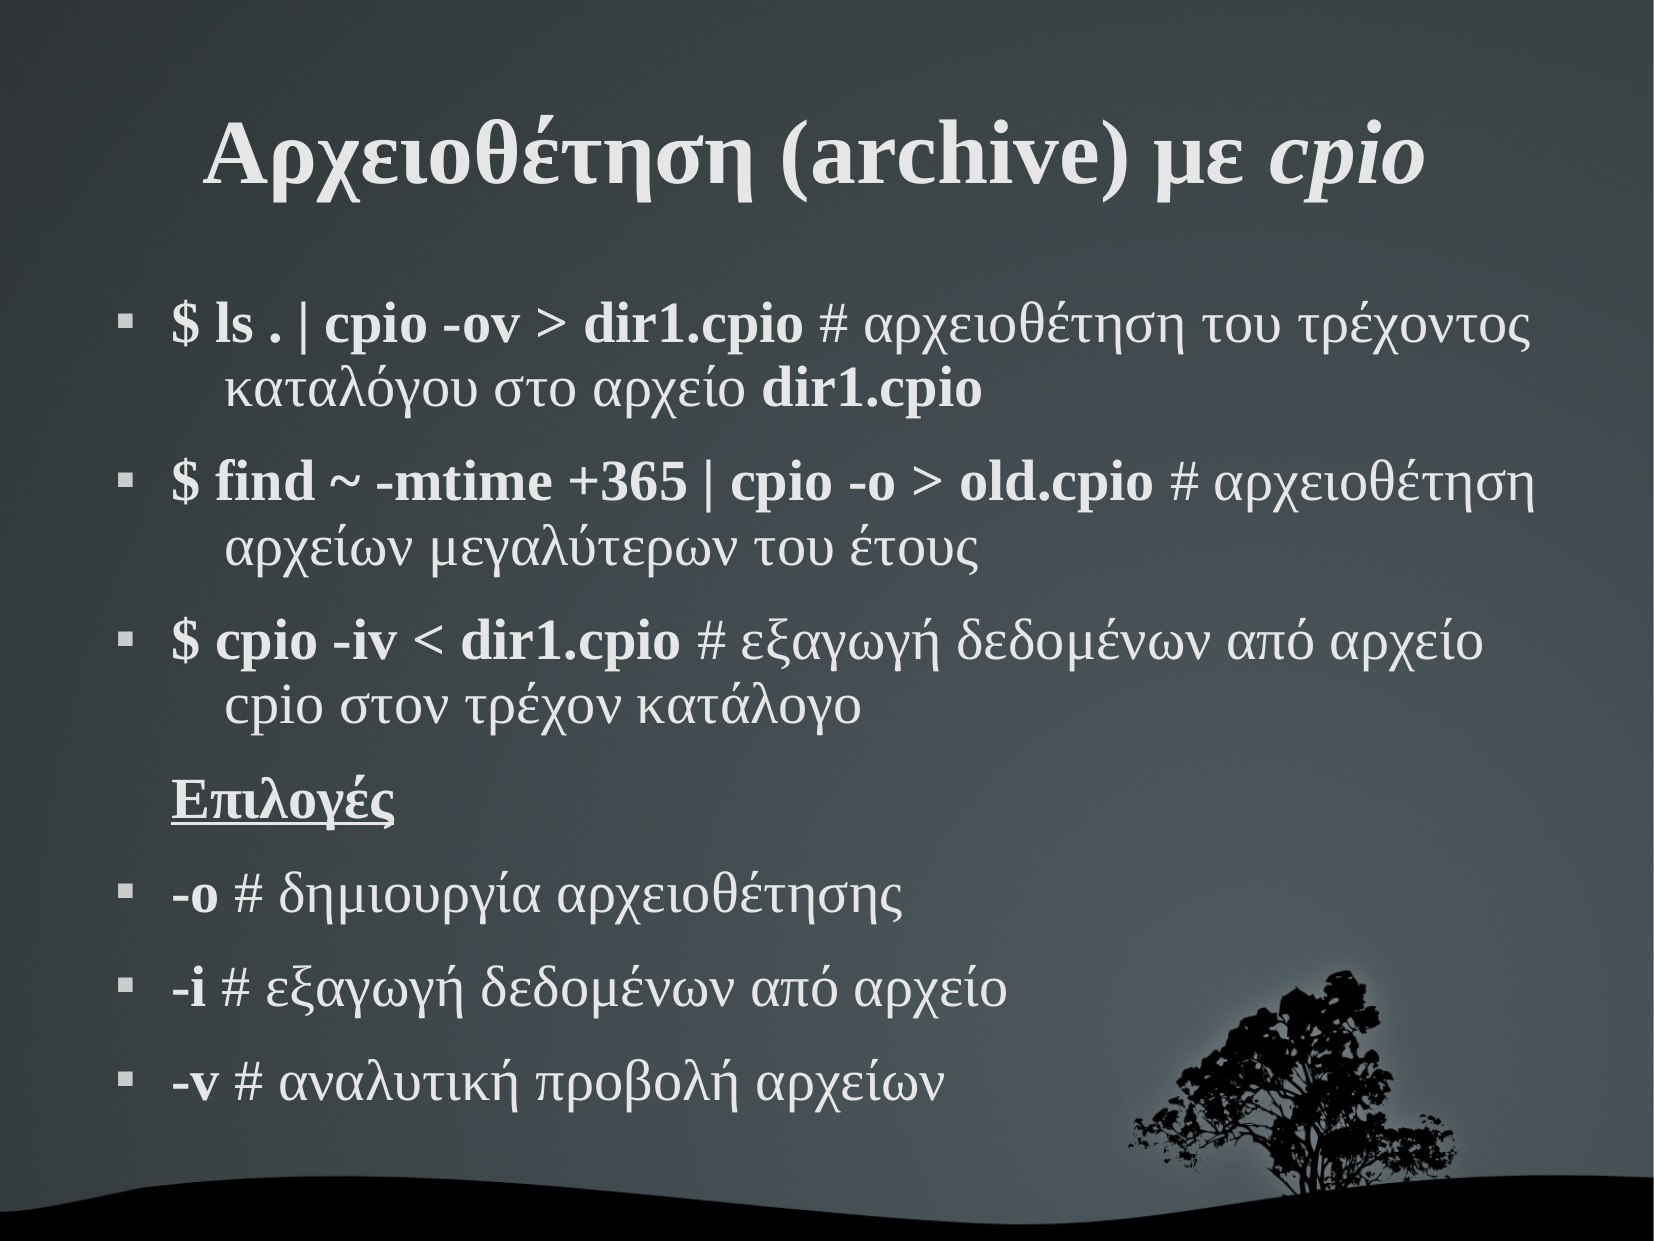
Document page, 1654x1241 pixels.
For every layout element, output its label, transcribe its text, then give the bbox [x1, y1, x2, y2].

title Αρχειοθέτηση (archive) με cpio [82, 49, 1571, 257]
list $ ls . | cpio -ov > dir1.cpio # αρχειοθέτηση του τρέχοντος καταλόγου στο αρχείο dir1.cpio $ find ~ -mtime +365 | cpio -o > old.cpio # αρχειοθέτηση αρχείων μεγαλύτερων του έτους $ cpio -iv < dir1.cpio # εξαγωγή δεδομένων από αρχείο cpio στον τρέχον κατάλογο Επιλογές -o # δημιουργία αρχειοθέτησης -i # εξαγωγή δεδομένων από αρχείο -v # αναλυτική προβολή αρχείων [82, 290, 1571, 1217]
picture [0, 0, 1654, 1241]
